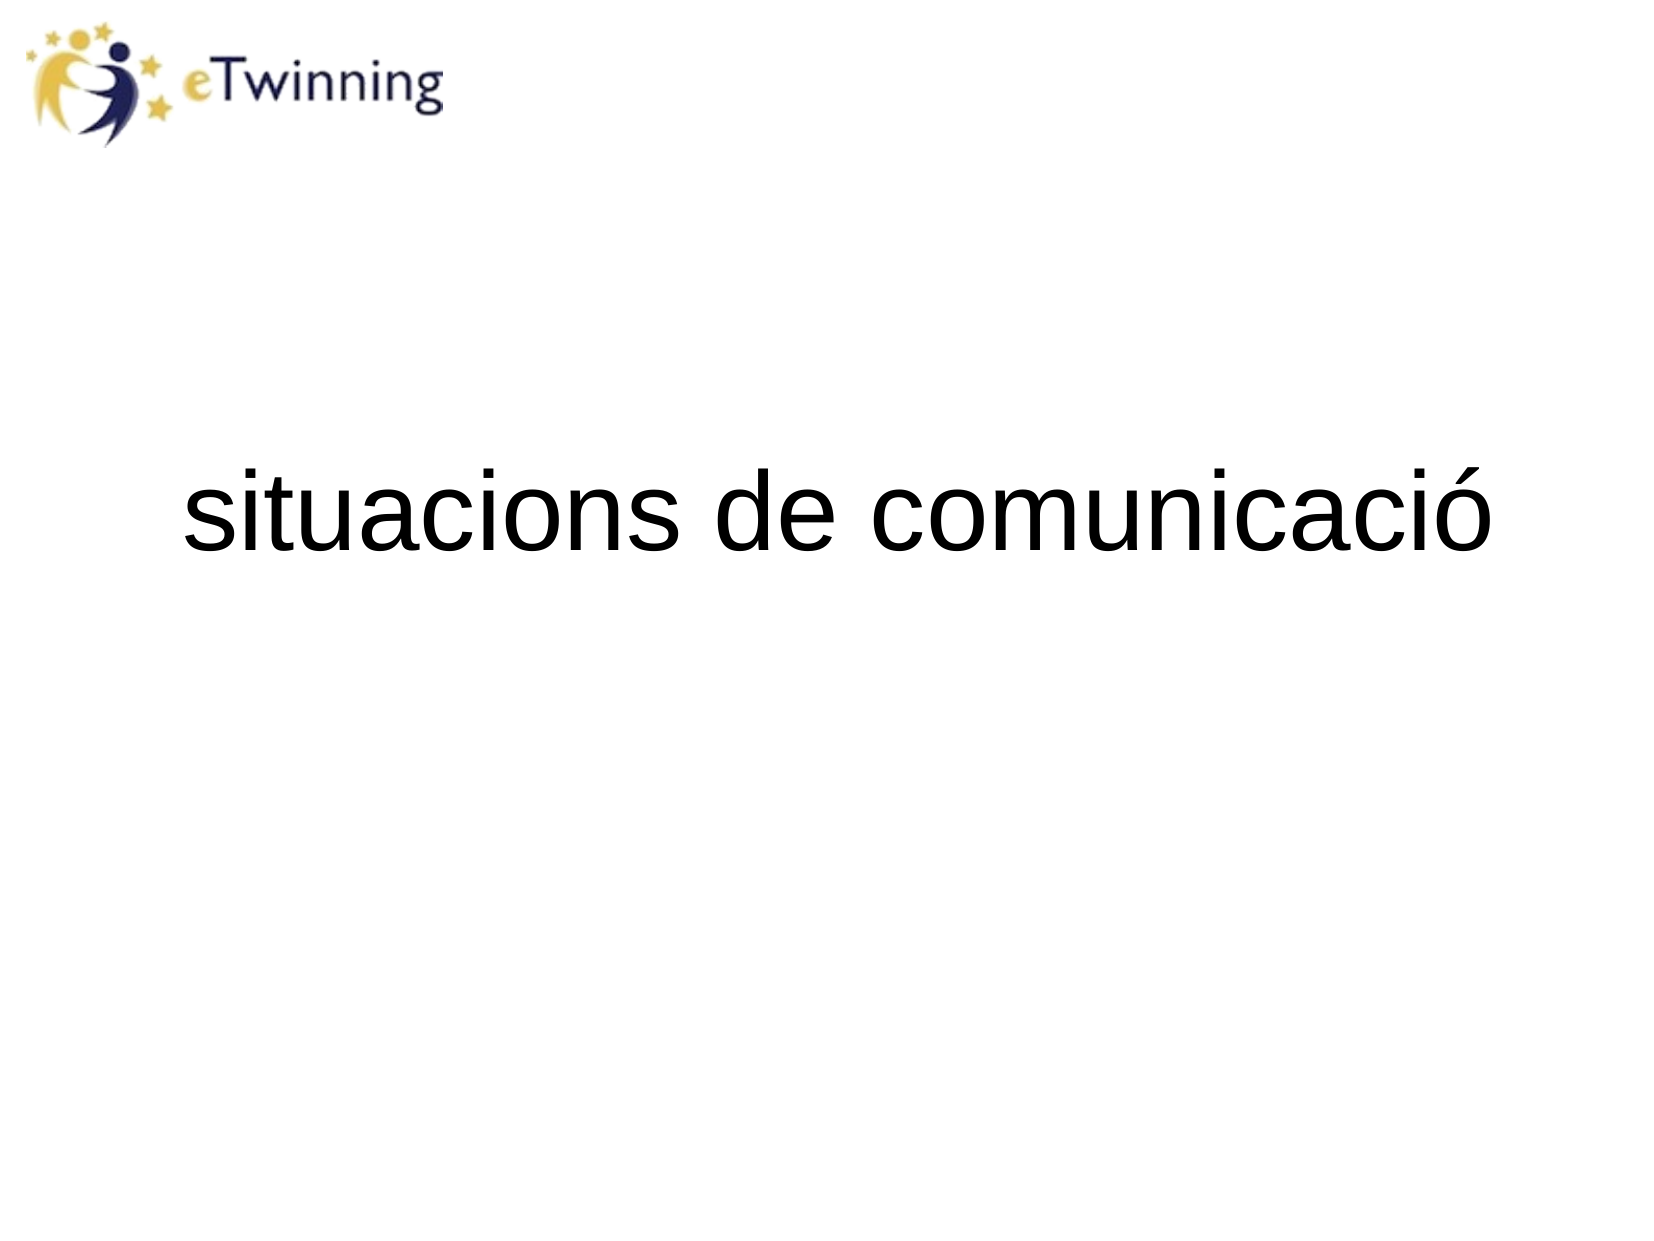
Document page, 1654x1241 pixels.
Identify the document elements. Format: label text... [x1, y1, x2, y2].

picture [26, 20, 443, 148]
title situacions de comunicació [94, 448, 1583, 575]
